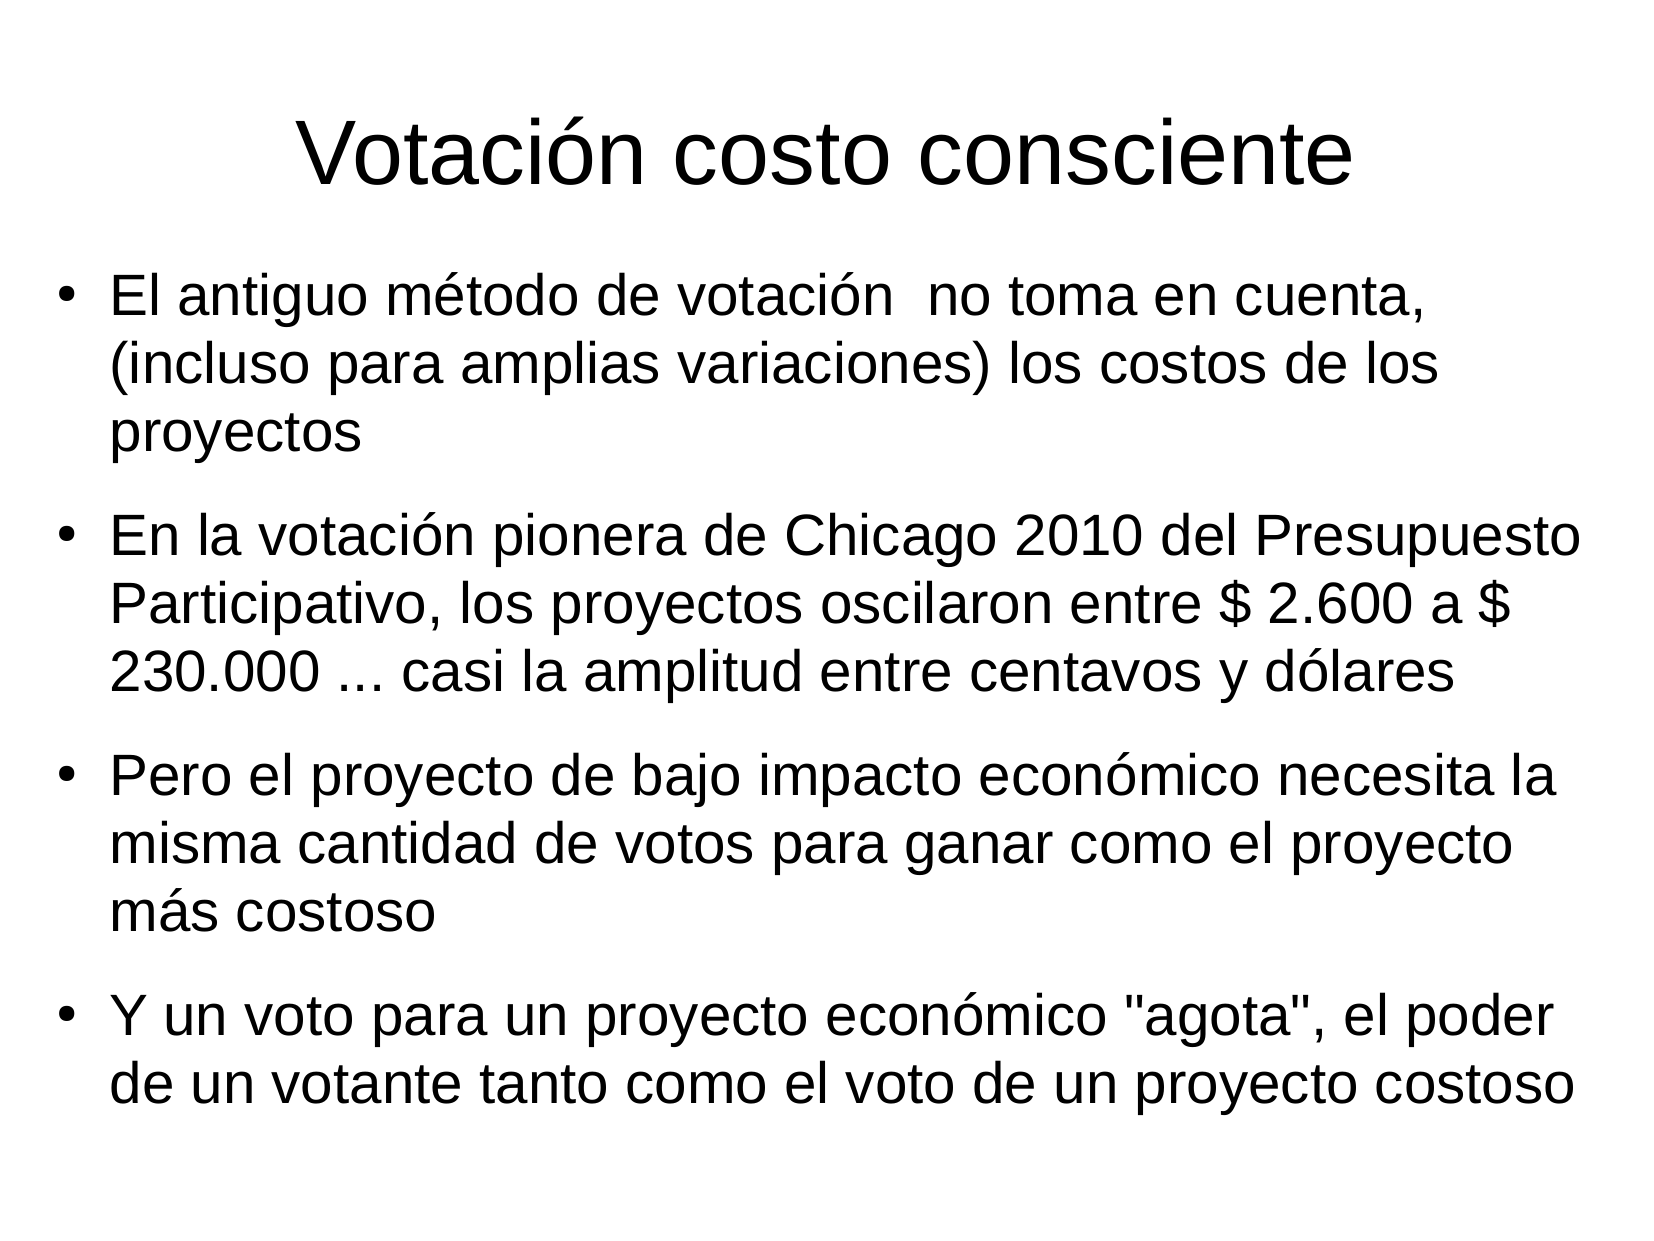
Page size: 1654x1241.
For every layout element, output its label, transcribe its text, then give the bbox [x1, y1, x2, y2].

list El antiguo método de votación no toma en cuenta, (incluso para amplias variaciones) los costos de los proyectos En la votación pionera de Chicago 2010 del Presupuesto Participativo, los proyectos oscilaron entre $ 2.600 a $ 230.000 ... casi la amplitud entre centavos y dólares Pero el proyecto de bajo impacto económico necesita la misma cantidad de votos para ganar como el proyecto más costoso Y un voto para un proyecto económico "agota", el poder de un votante tanto como el voto de un proyecto costoso [38, 262, 1594, 1238]
title Votación costo consciente [82, 49, 1571, 257]
